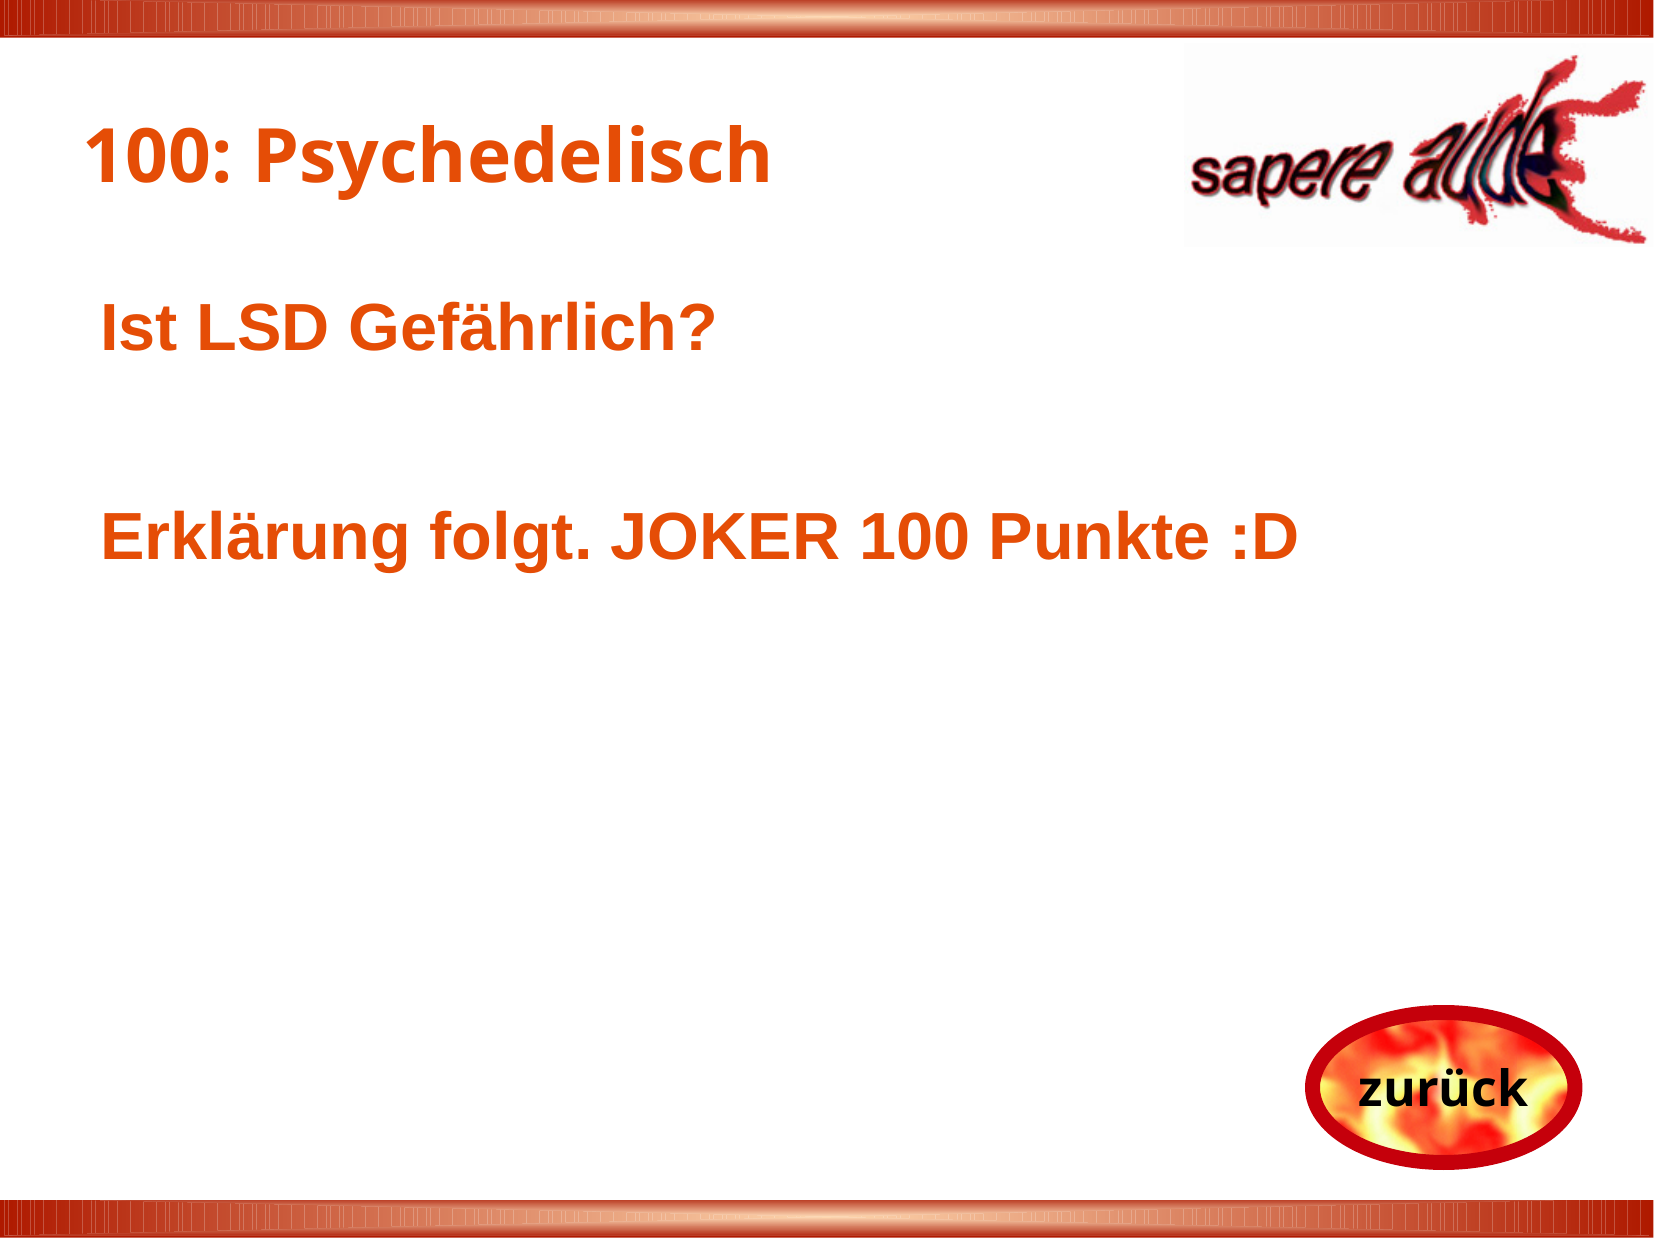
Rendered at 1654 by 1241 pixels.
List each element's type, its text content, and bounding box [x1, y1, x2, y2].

picture [1328, 1109, 1560, 1154]
list Ist LSD Gefährlich? Erklärung folgt. JOKER 100 Punkte :D [82, 290, 1571, 1109]
picture [1184, 43, 1654, 247]
title 100: Psychedelisch [82, 49, 1571, 257]
